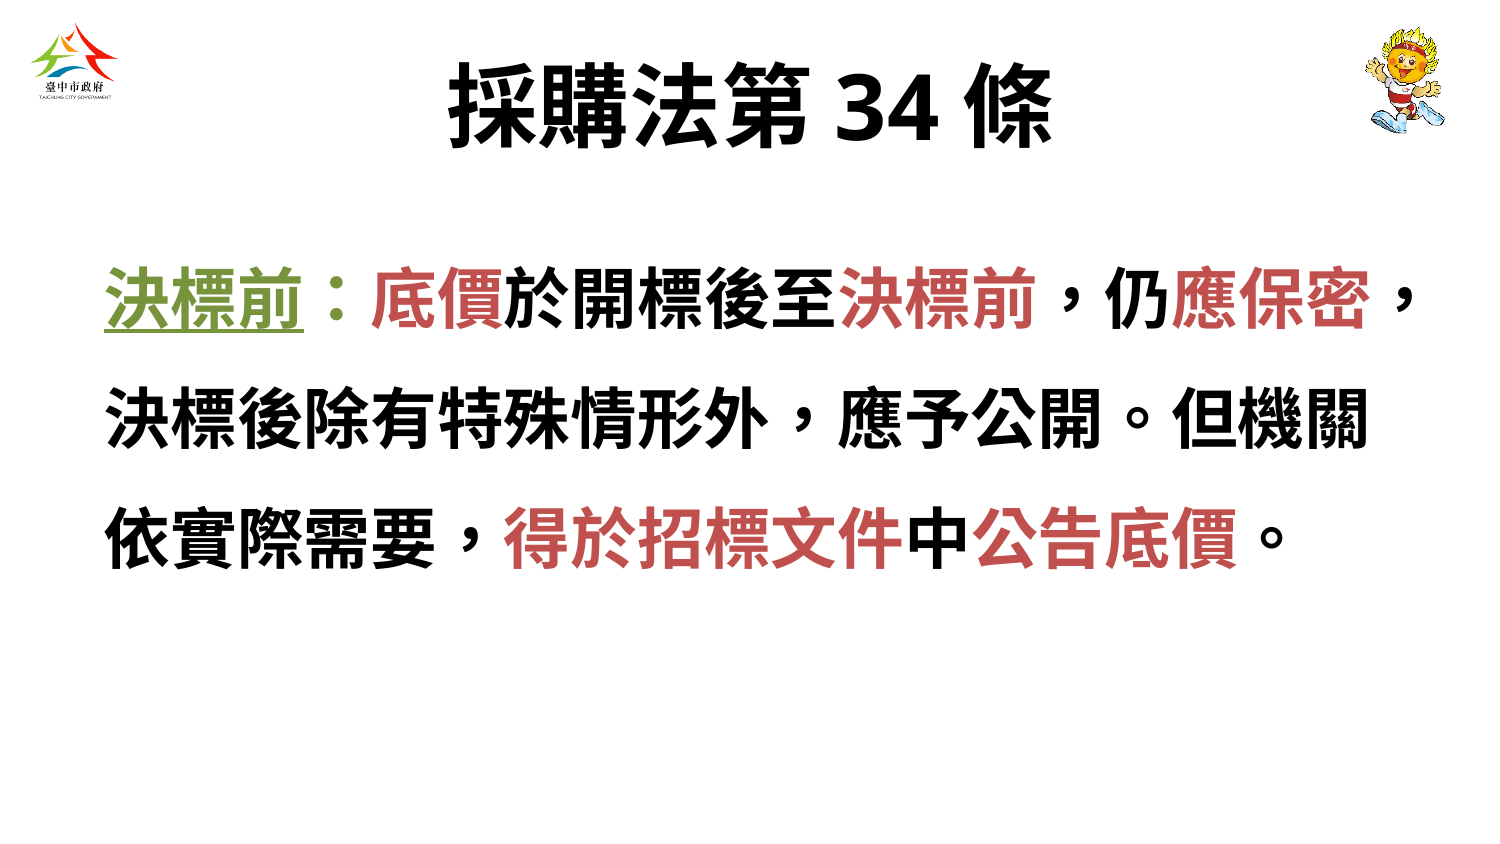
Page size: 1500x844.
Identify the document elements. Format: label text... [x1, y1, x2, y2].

title 採購法第34條 [75, 33, 1426, 175]
list 決標前：底價於開標後至決標前，仍應保密，決標後除有特殊情形外，應予公開。但機關依實際需要，得於招標文件中公告底價。 [88, 209, 1439, 647]
